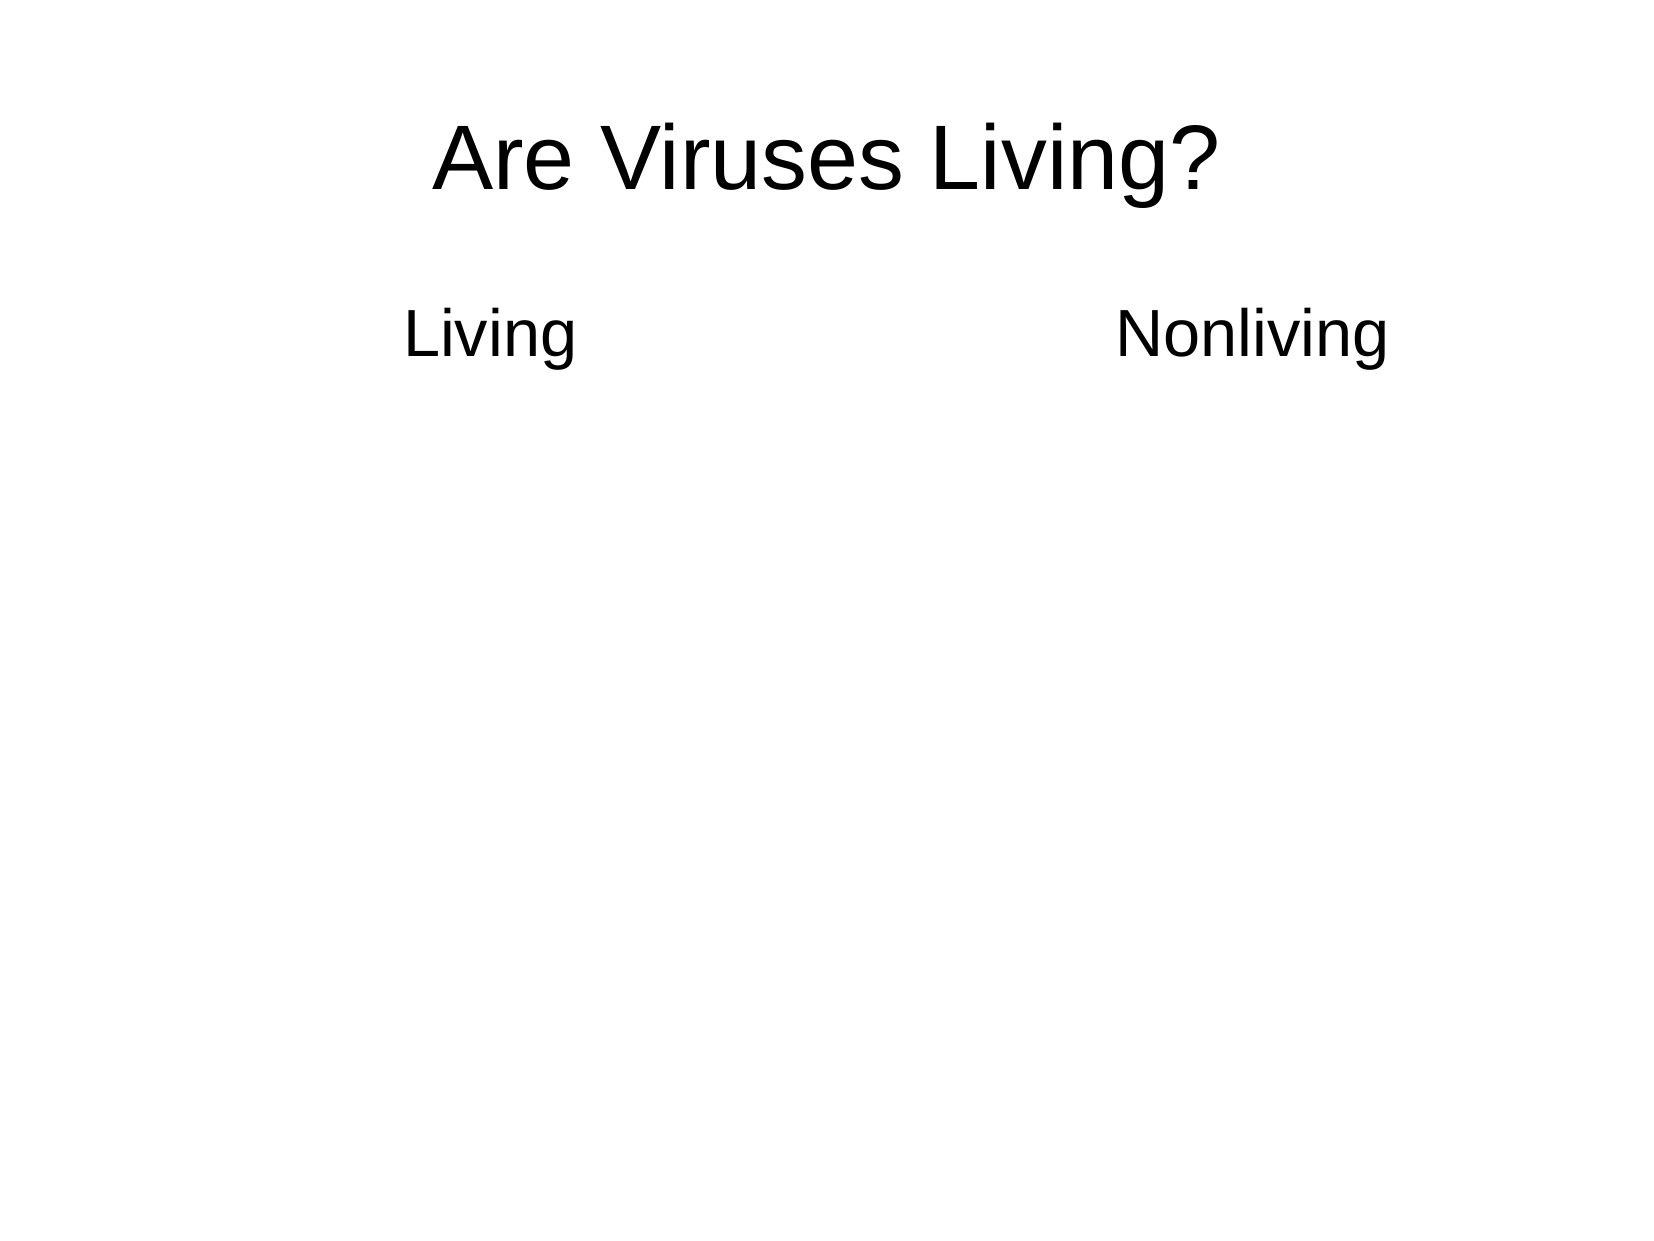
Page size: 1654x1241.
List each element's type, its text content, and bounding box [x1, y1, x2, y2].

title Are Viruses Living? [82, 56, 1571, 250]
list Nonliving [845, 290, 1572, 1094]
list Living [82, 290, 809, 1094]
